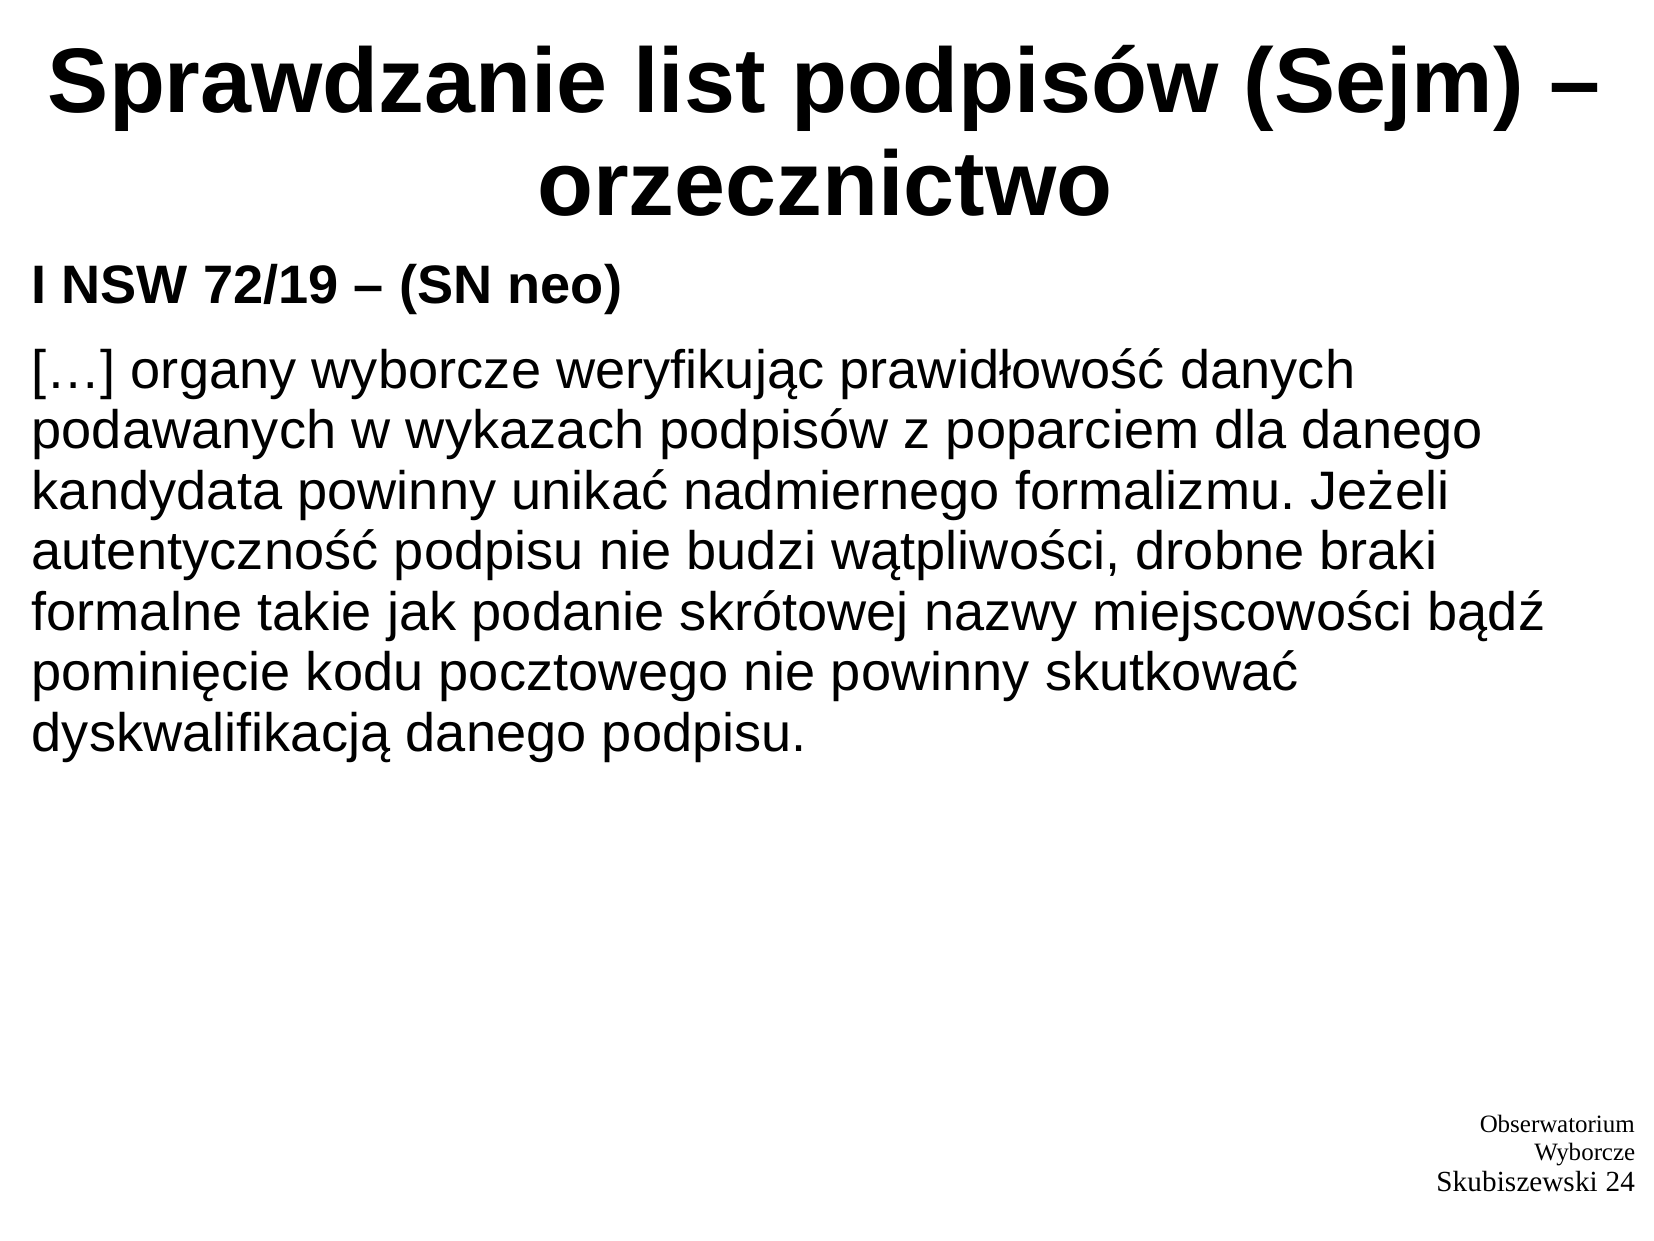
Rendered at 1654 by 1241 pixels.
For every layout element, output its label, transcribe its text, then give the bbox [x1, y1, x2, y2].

title Sprawdzanie list podpisów (Sejm) – orzecznictwo [15, 30, 1636, 271]
list I NSW 72/19 – (SN neo) […] organy wyborcze weryfikując prawidłowość danych podawanych w wykazach podpisów z poparciem dla danego kandydata powinny unikać nadmiernego formalizmu. Jeżeli autentyczność podpisu nie budzi wątpliwości, drobne braki formalne takie jak podanie skrótowej nazwy miejscowości bądź pominięcie kodu pocztowego nie powinny skutkować dyskwalifikacją danego podpisu. [31, 255, 1622, 1231]
